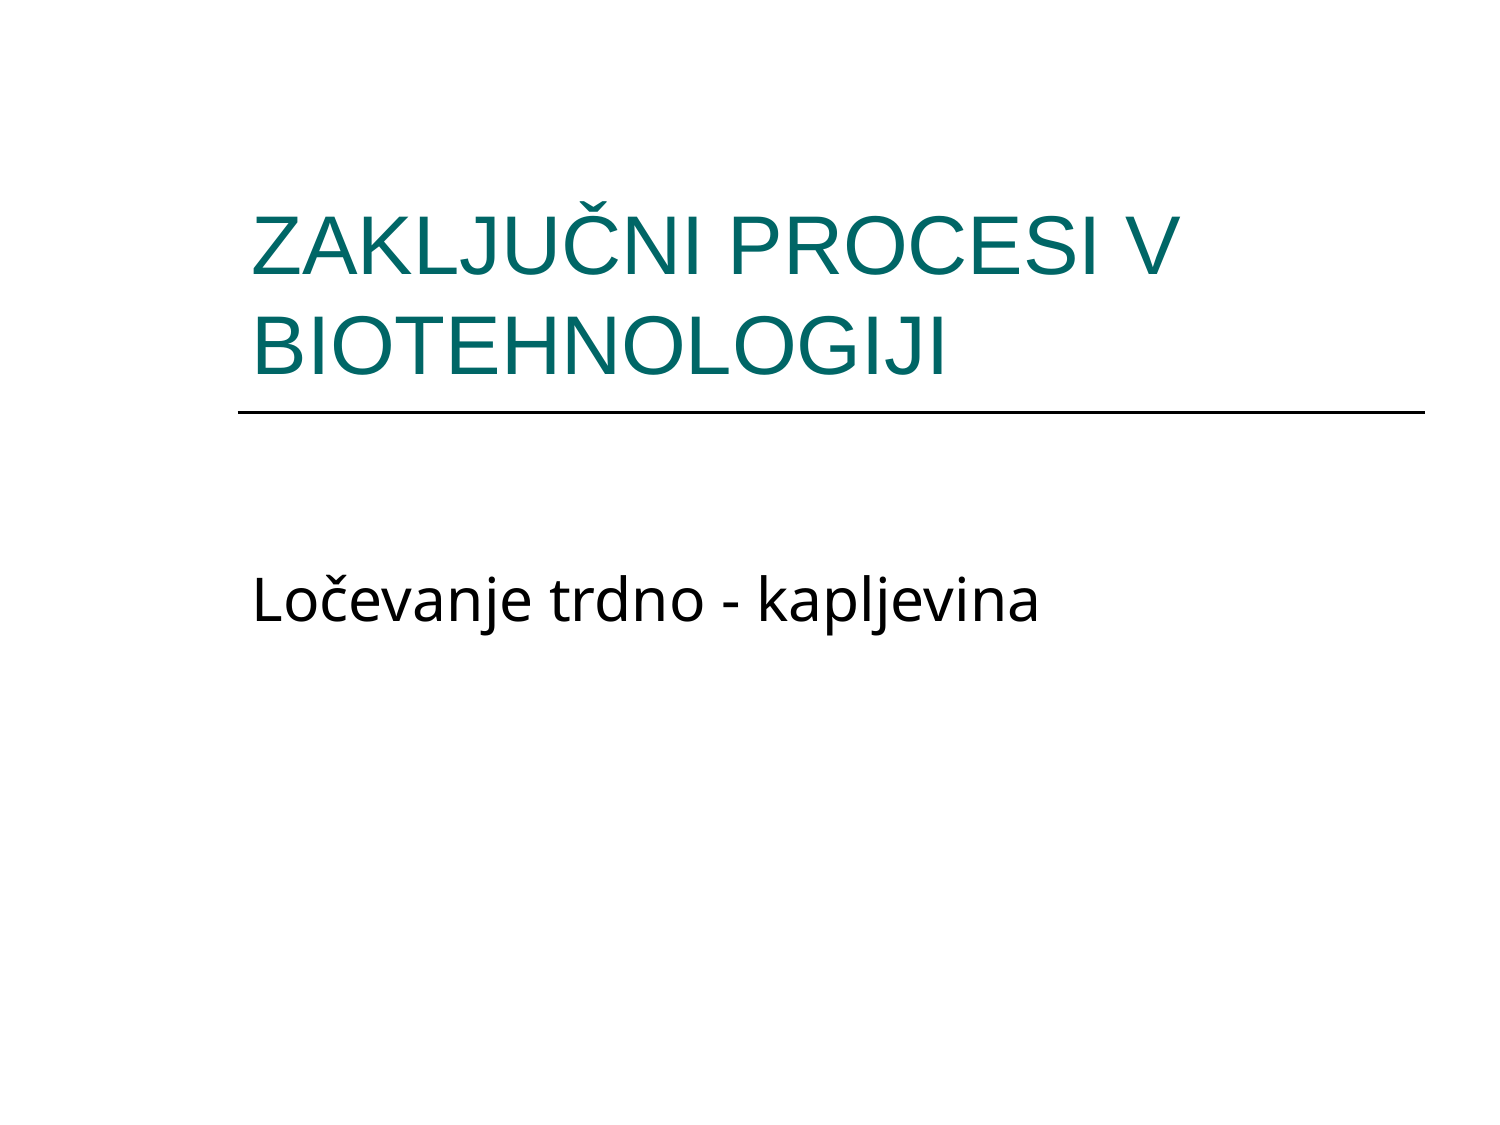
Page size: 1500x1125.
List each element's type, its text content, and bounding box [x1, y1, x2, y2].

text_box Ločevanje trdno - kapljevina [236, 562, 1425, 850]
title ZAKLJUČNI PROCESI V BIOTEHNOLOGIJI [236, 161, 1425, 399]
